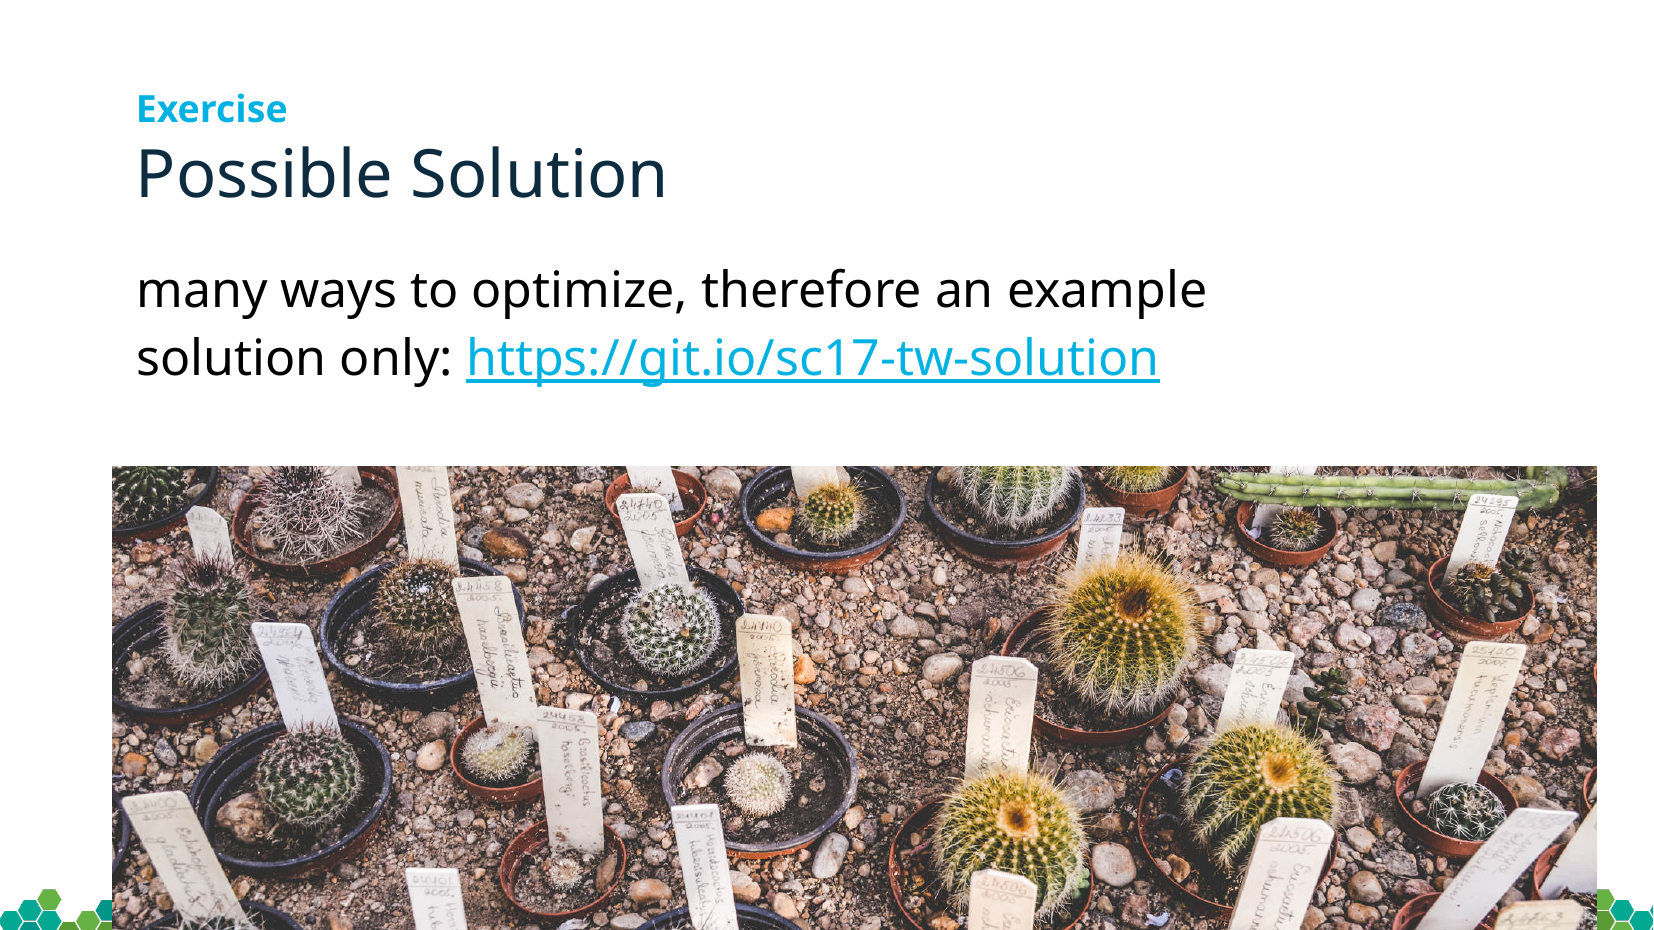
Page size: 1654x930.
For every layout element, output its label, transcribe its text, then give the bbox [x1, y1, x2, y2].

picture [0, 466, 1654, 930]
list many ways to optimize, therefore an example solution only: https://git.io/sc17-tw-solution [136, 253, 1252, 466]
title Exercise Possible Solution [135, 72, 1594, 228]
